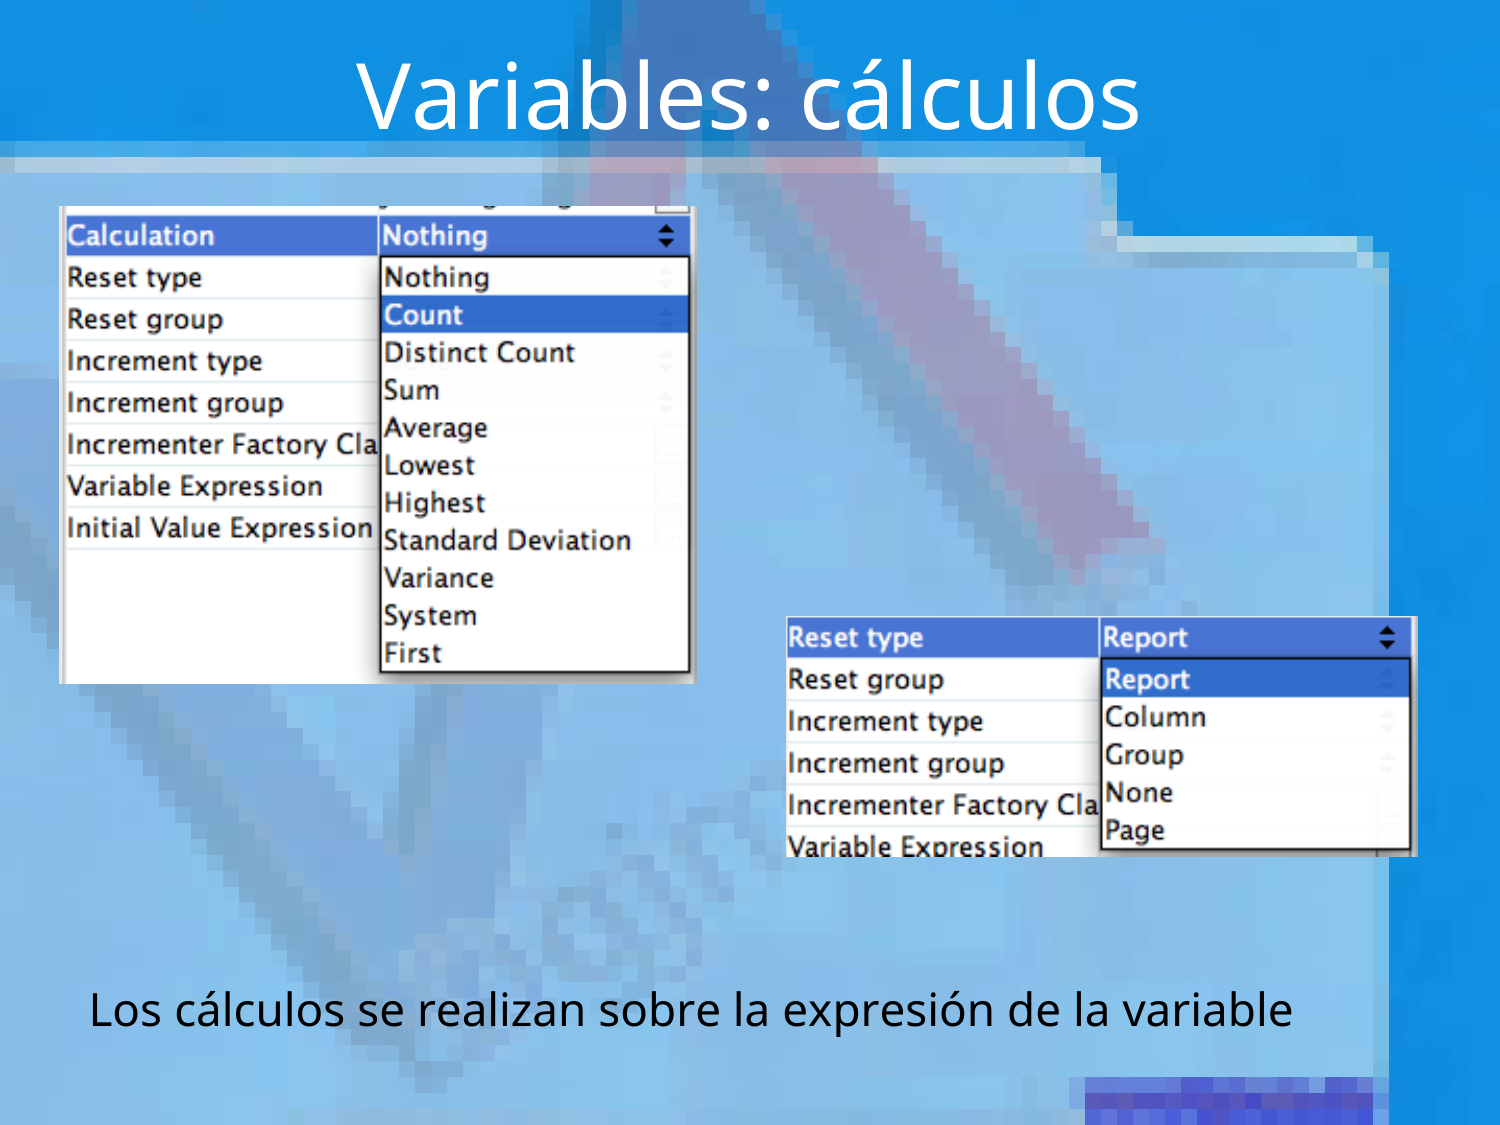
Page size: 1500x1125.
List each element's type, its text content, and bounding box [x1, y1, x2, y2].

title Variables: cálculos [112, 0, 1388, 214]
text_box Los cálculos se realizan sobre la expresión de la variable [88, 974, 1392, 1030]
picture [0, 0, 1500, 1125]
